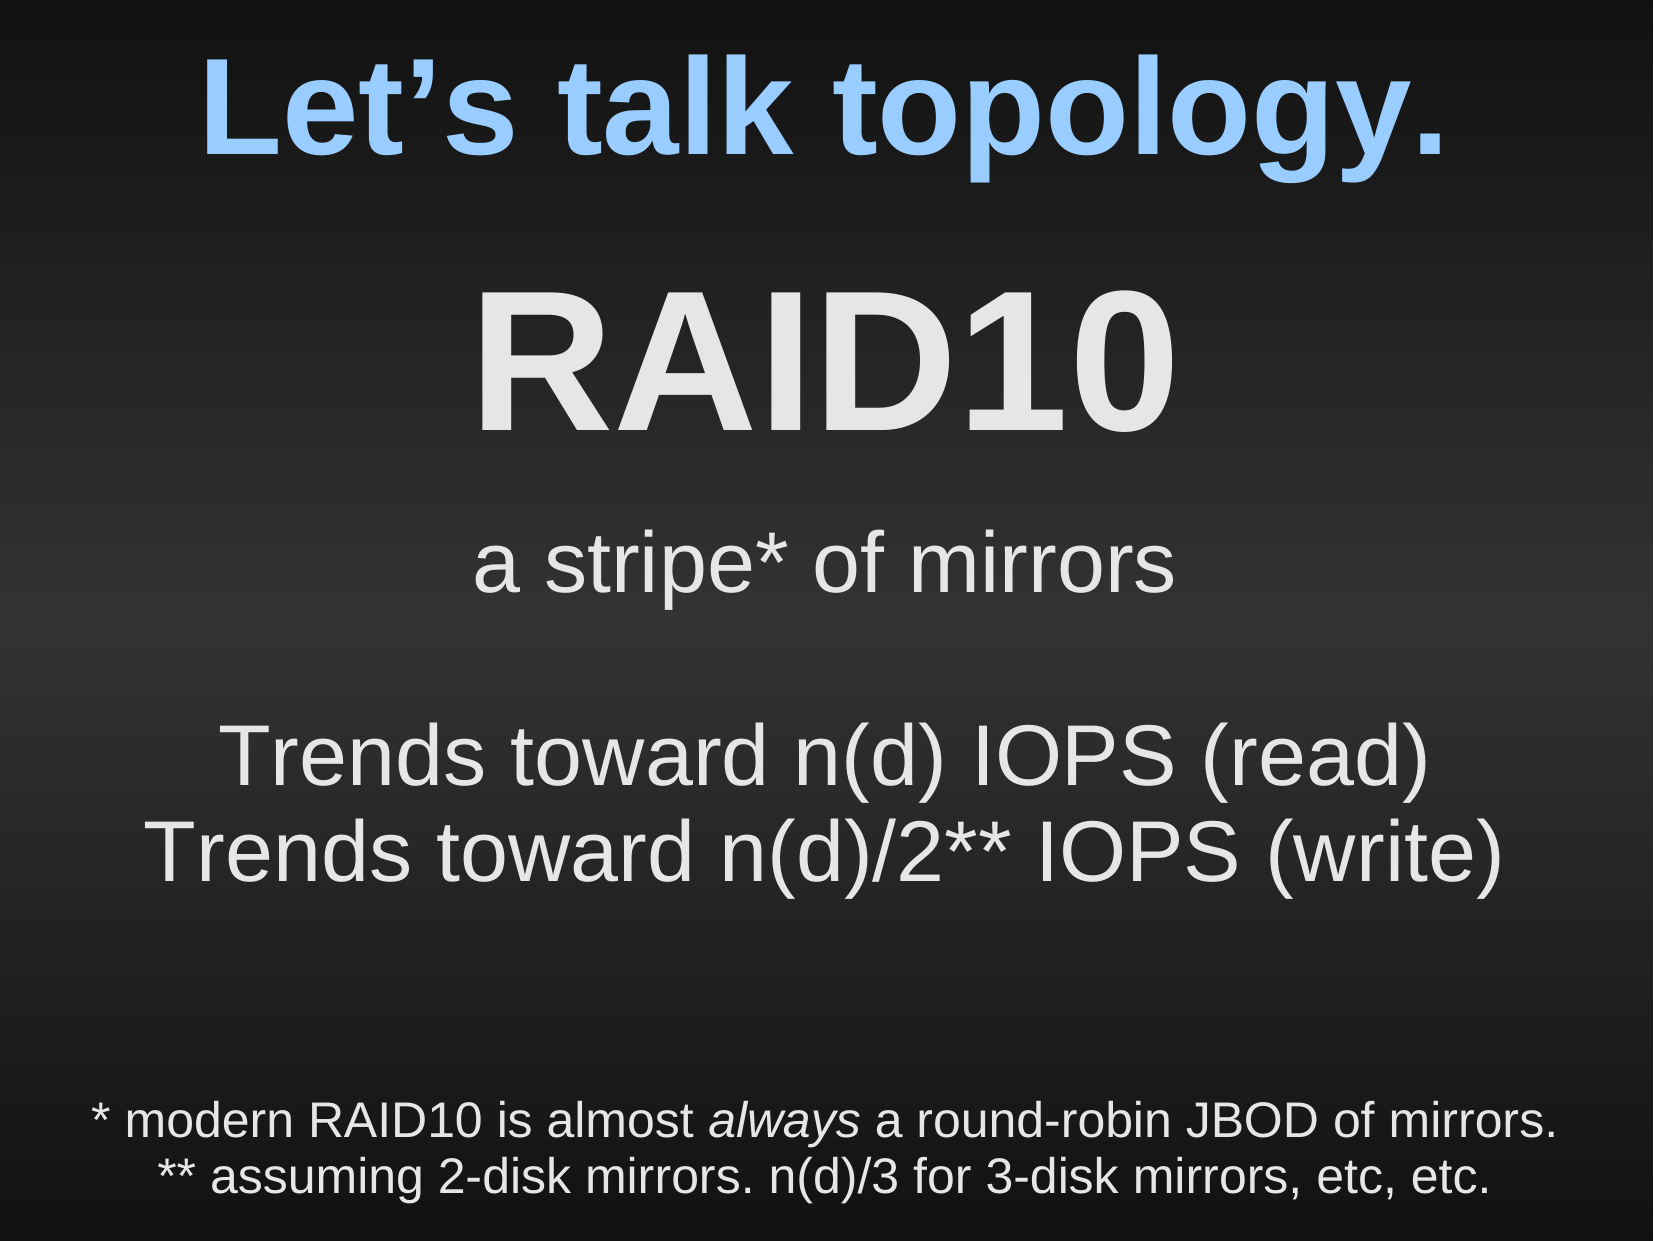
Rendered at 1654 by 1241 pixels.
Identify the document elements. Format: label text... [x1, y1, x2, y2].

title RAID10 a stripe* of mirrors Trends toward n(d) IOPS (read) Trends toward n(d)/2** IOPS (write) * modern RAID10 is almost always a round-robin JBOD of mirrors. ** assuming 2-disk mirrors. n(d)/3 for 3-disk mirrors, etc, etc. [0, 212, 1651, 1241]
title Let’s talk topology. [0, 2, 1651, 211]
